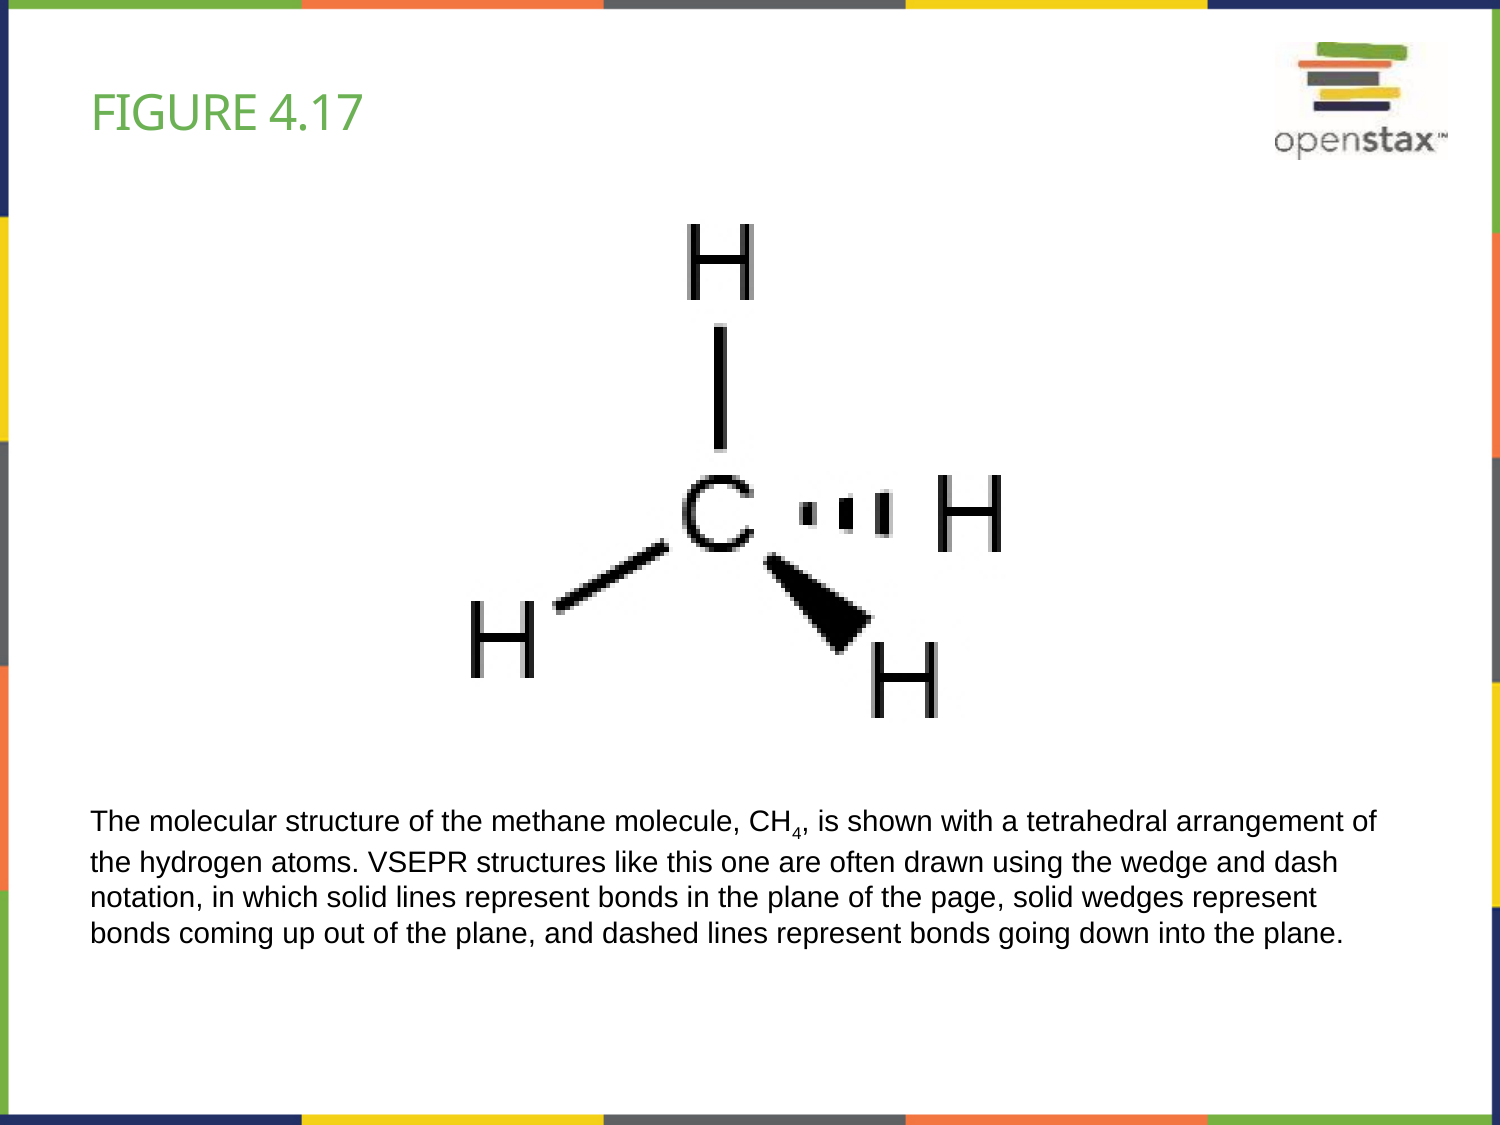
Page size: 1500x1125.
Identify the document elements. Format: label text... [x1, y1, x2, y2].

title Figure 4.17 [75, 39, 1398, 148]
list The molecular structure of the methane molecule, CH4, is shown with a tetrahedral arrangement of the hydrogen atoms. VSEPR structures like this one are often drawn using the wedge and dash notation, in which solid lines represent bonds in the plane of the page, solid wedges represent bonds coming up out of the plane, and dashed lines represent bonds going down into the plane. [75, 794, 1398, 986]
picture [0, 0, 1500, 1125]
